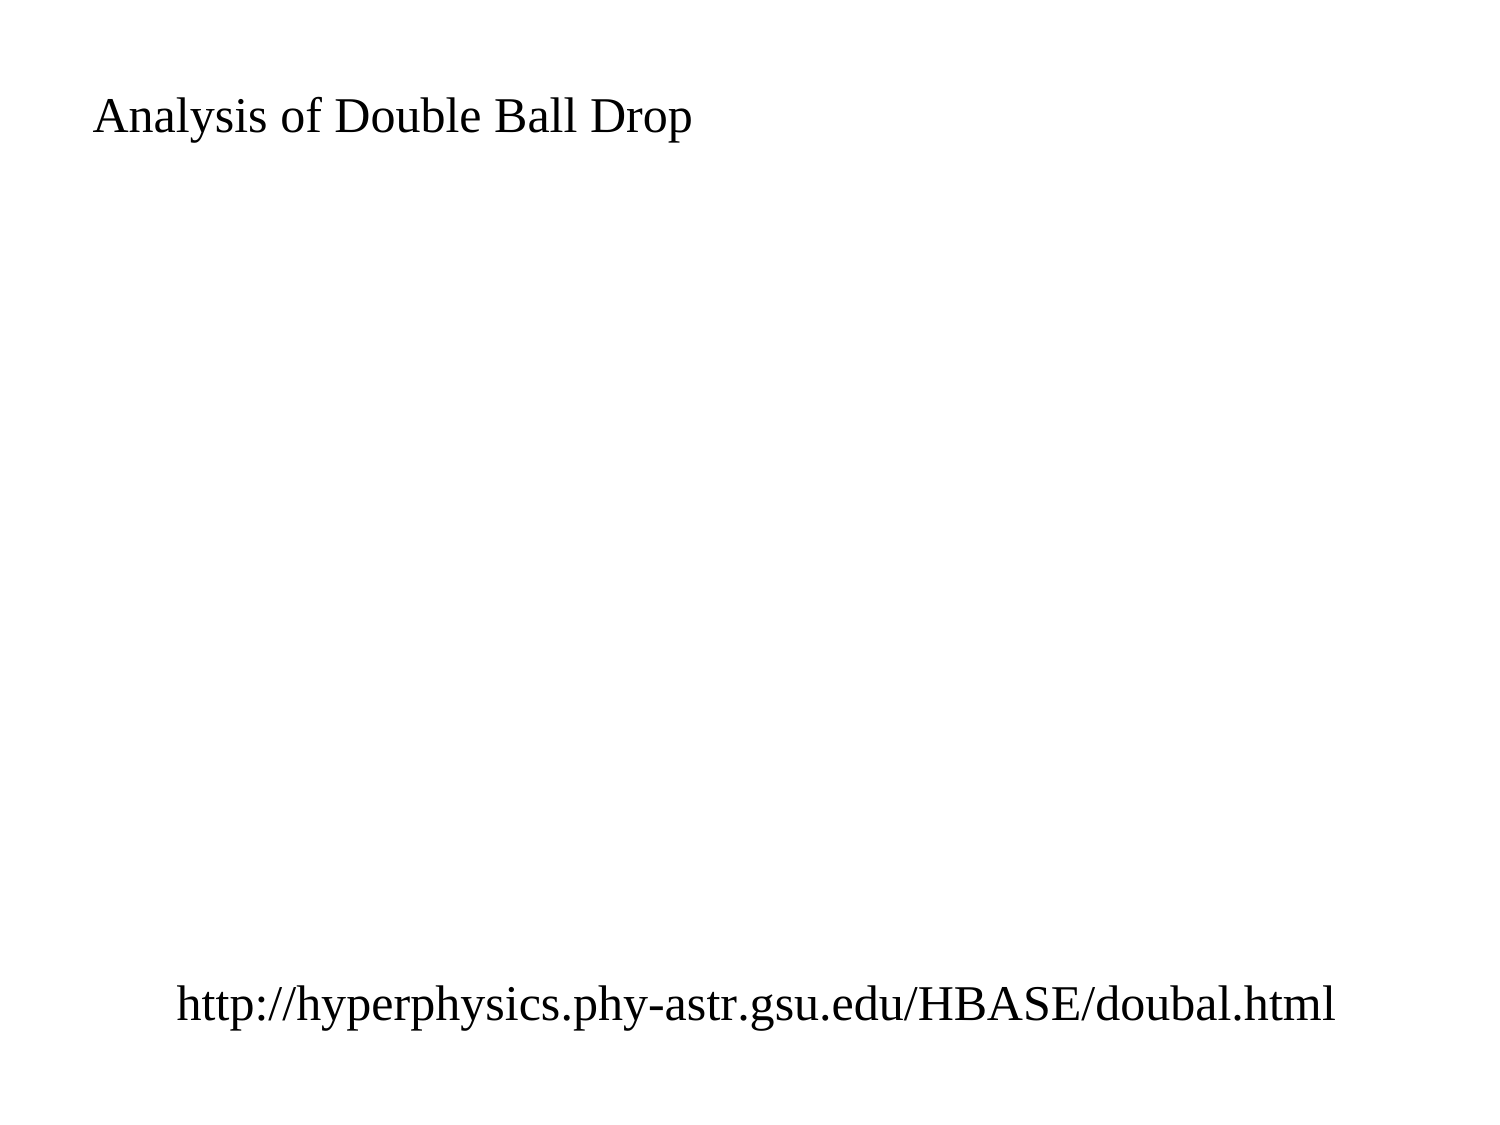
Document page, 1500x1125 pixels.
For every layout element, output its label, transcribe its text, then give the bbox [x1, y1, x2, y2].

text_box Analysis of Double Ball Drop [78, 74, 709, 151]
text_box http://hyperphysics.phy-astr.gsu.edu/HBASE/doubal.html [161, 962, 1352, 1038]
